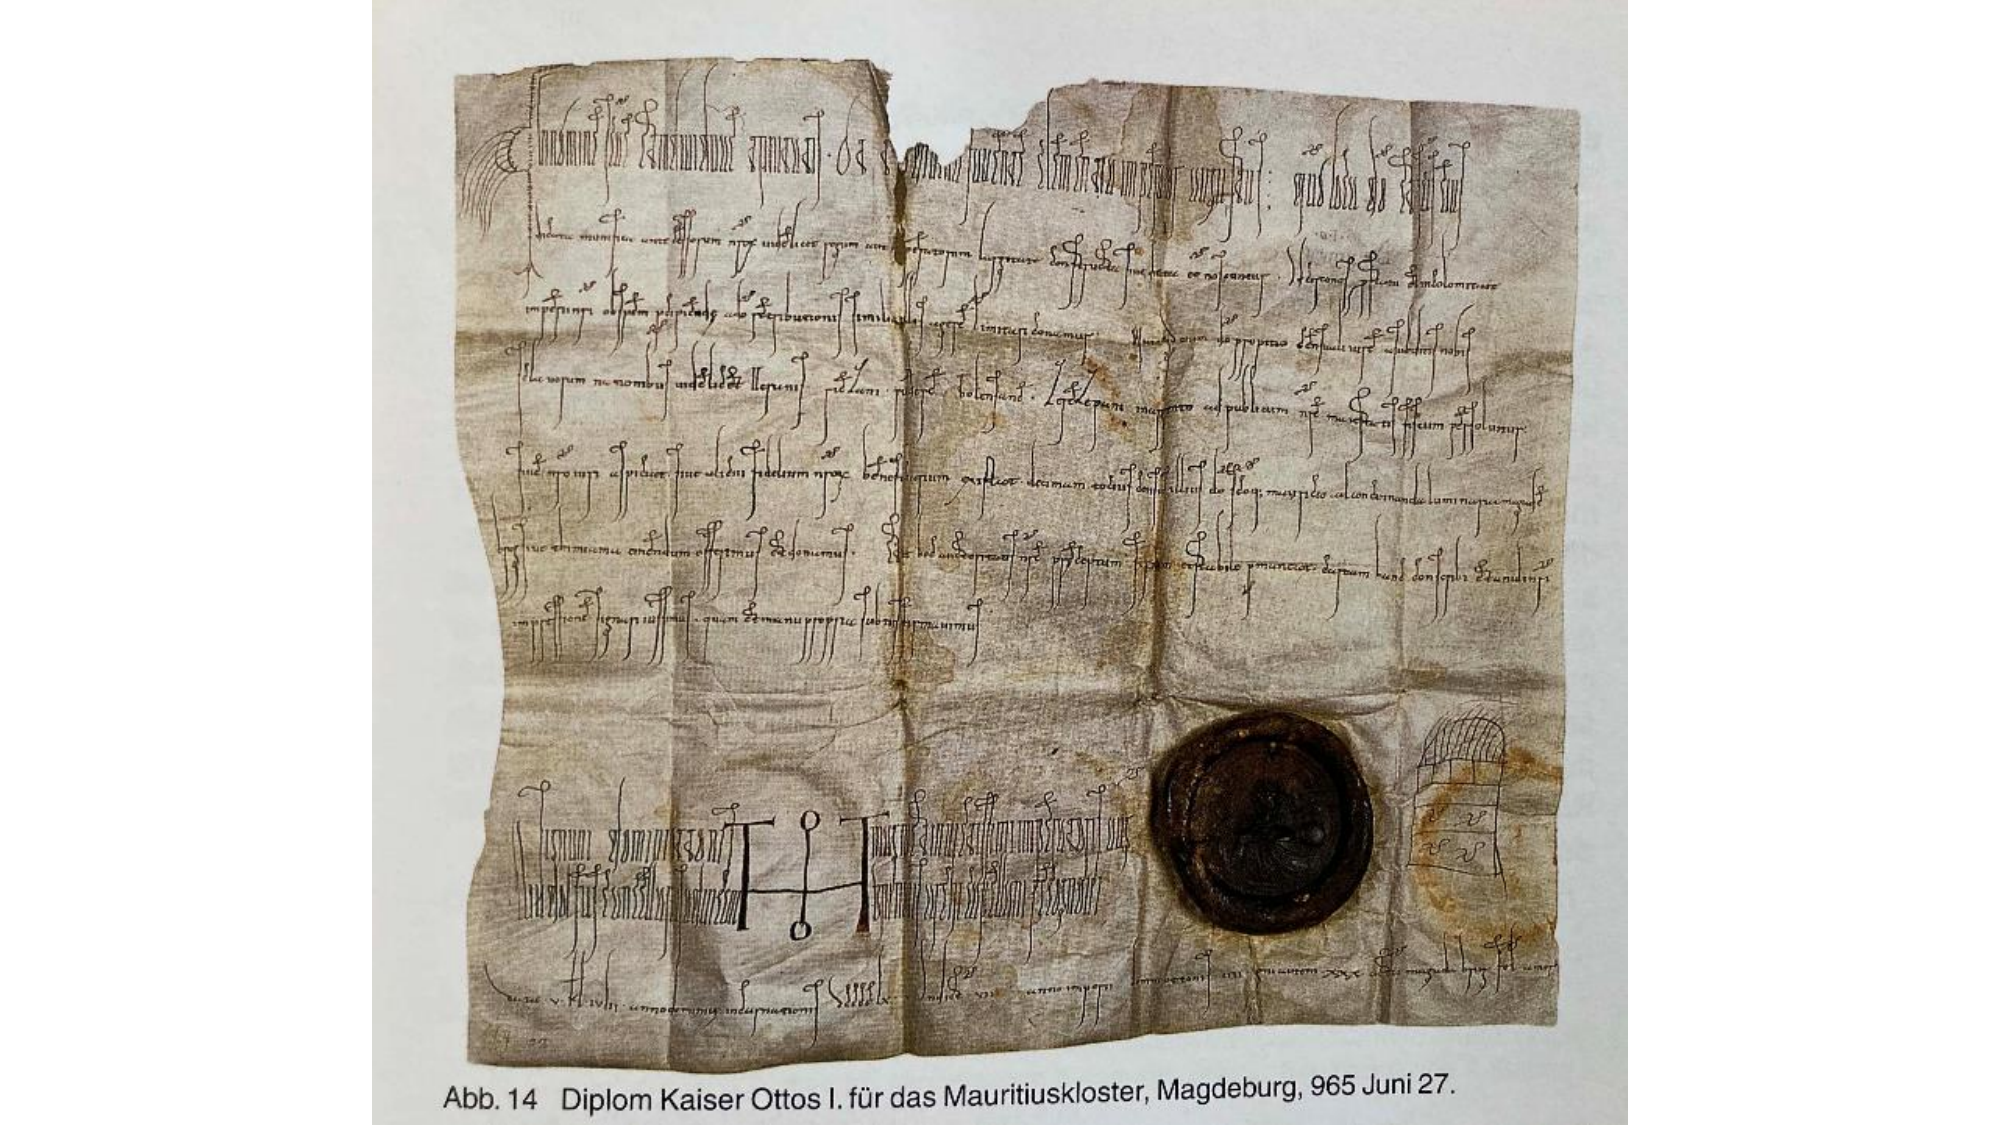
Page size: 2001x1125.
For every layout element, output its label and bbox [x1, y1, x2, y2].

picture [372, 0, 1628, 1125]
